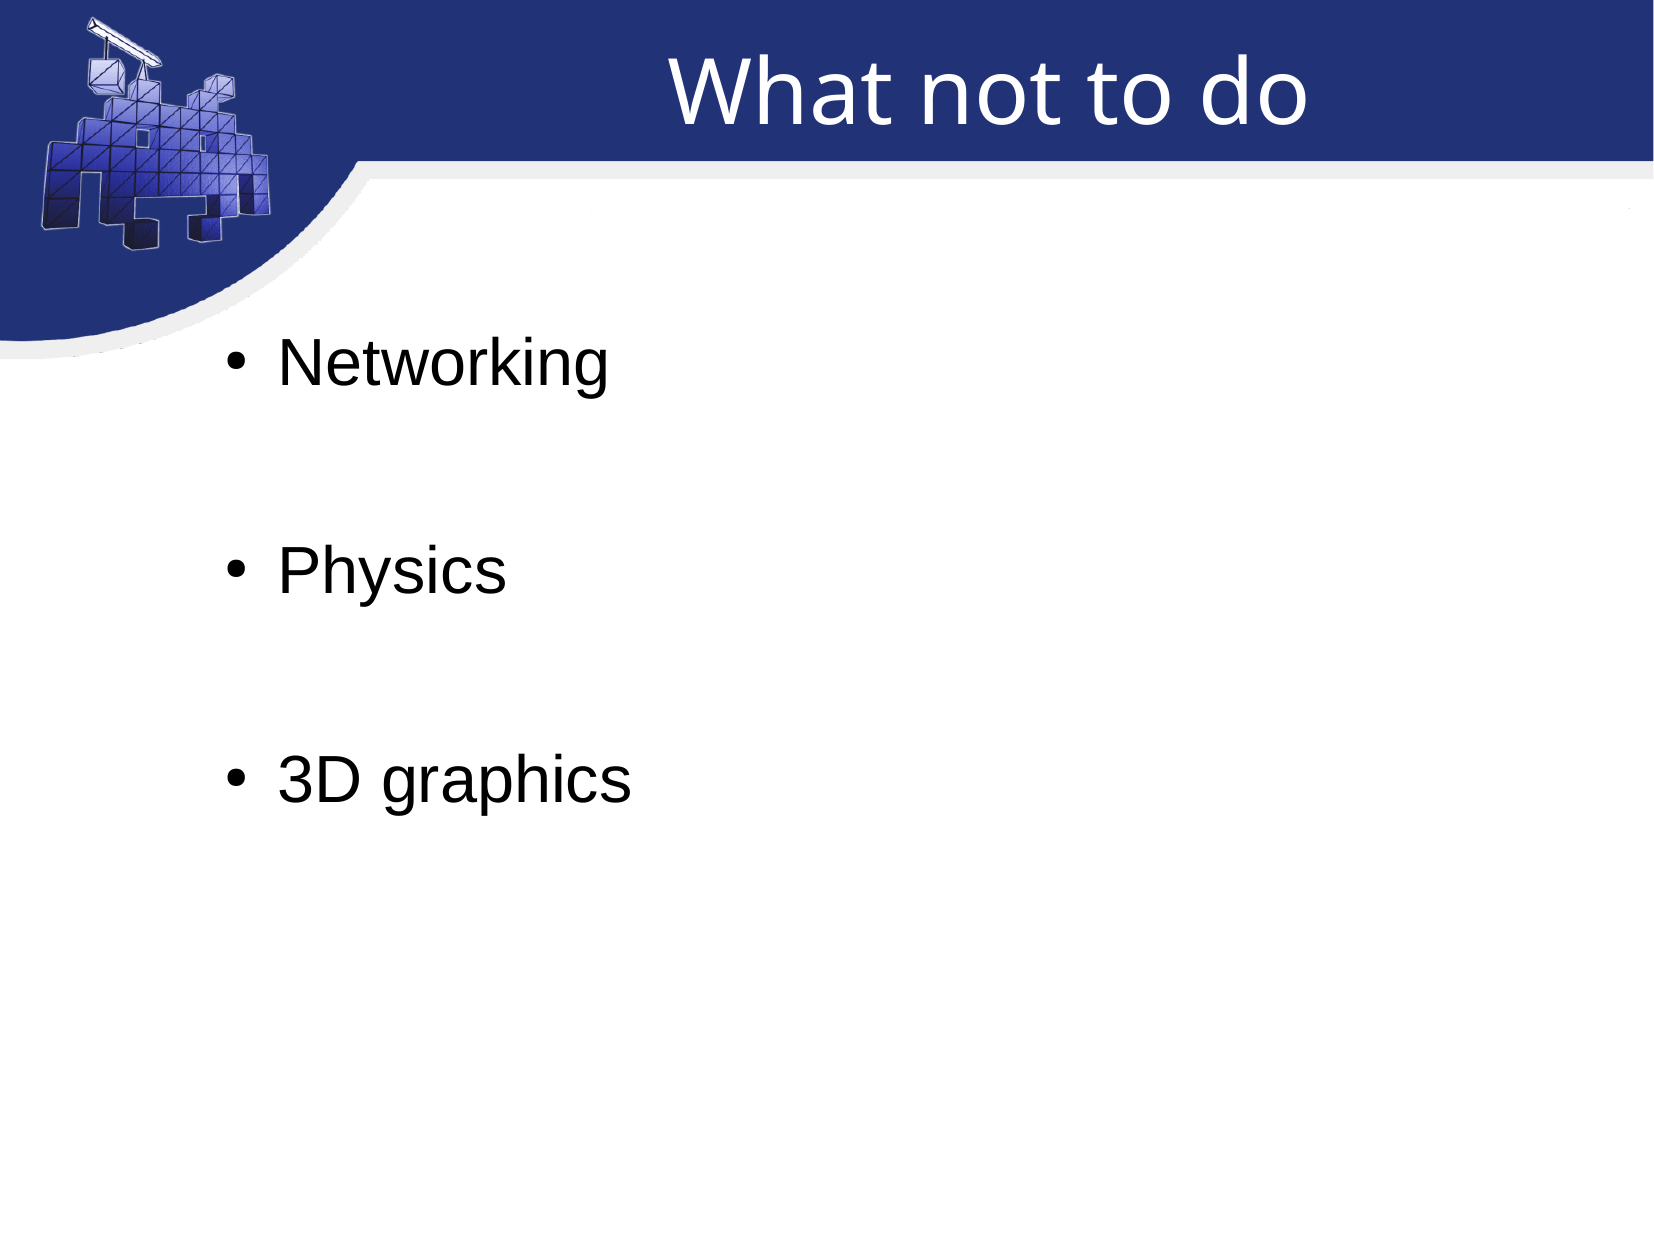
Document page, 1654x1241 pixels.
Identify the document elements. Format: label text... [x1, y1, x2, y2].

picture [0, 0, 1654, 443]
list Networking Physics 3D graphics [206, 324, 1595, 1078]
title What not to do [354, 35, 1625, 142]
